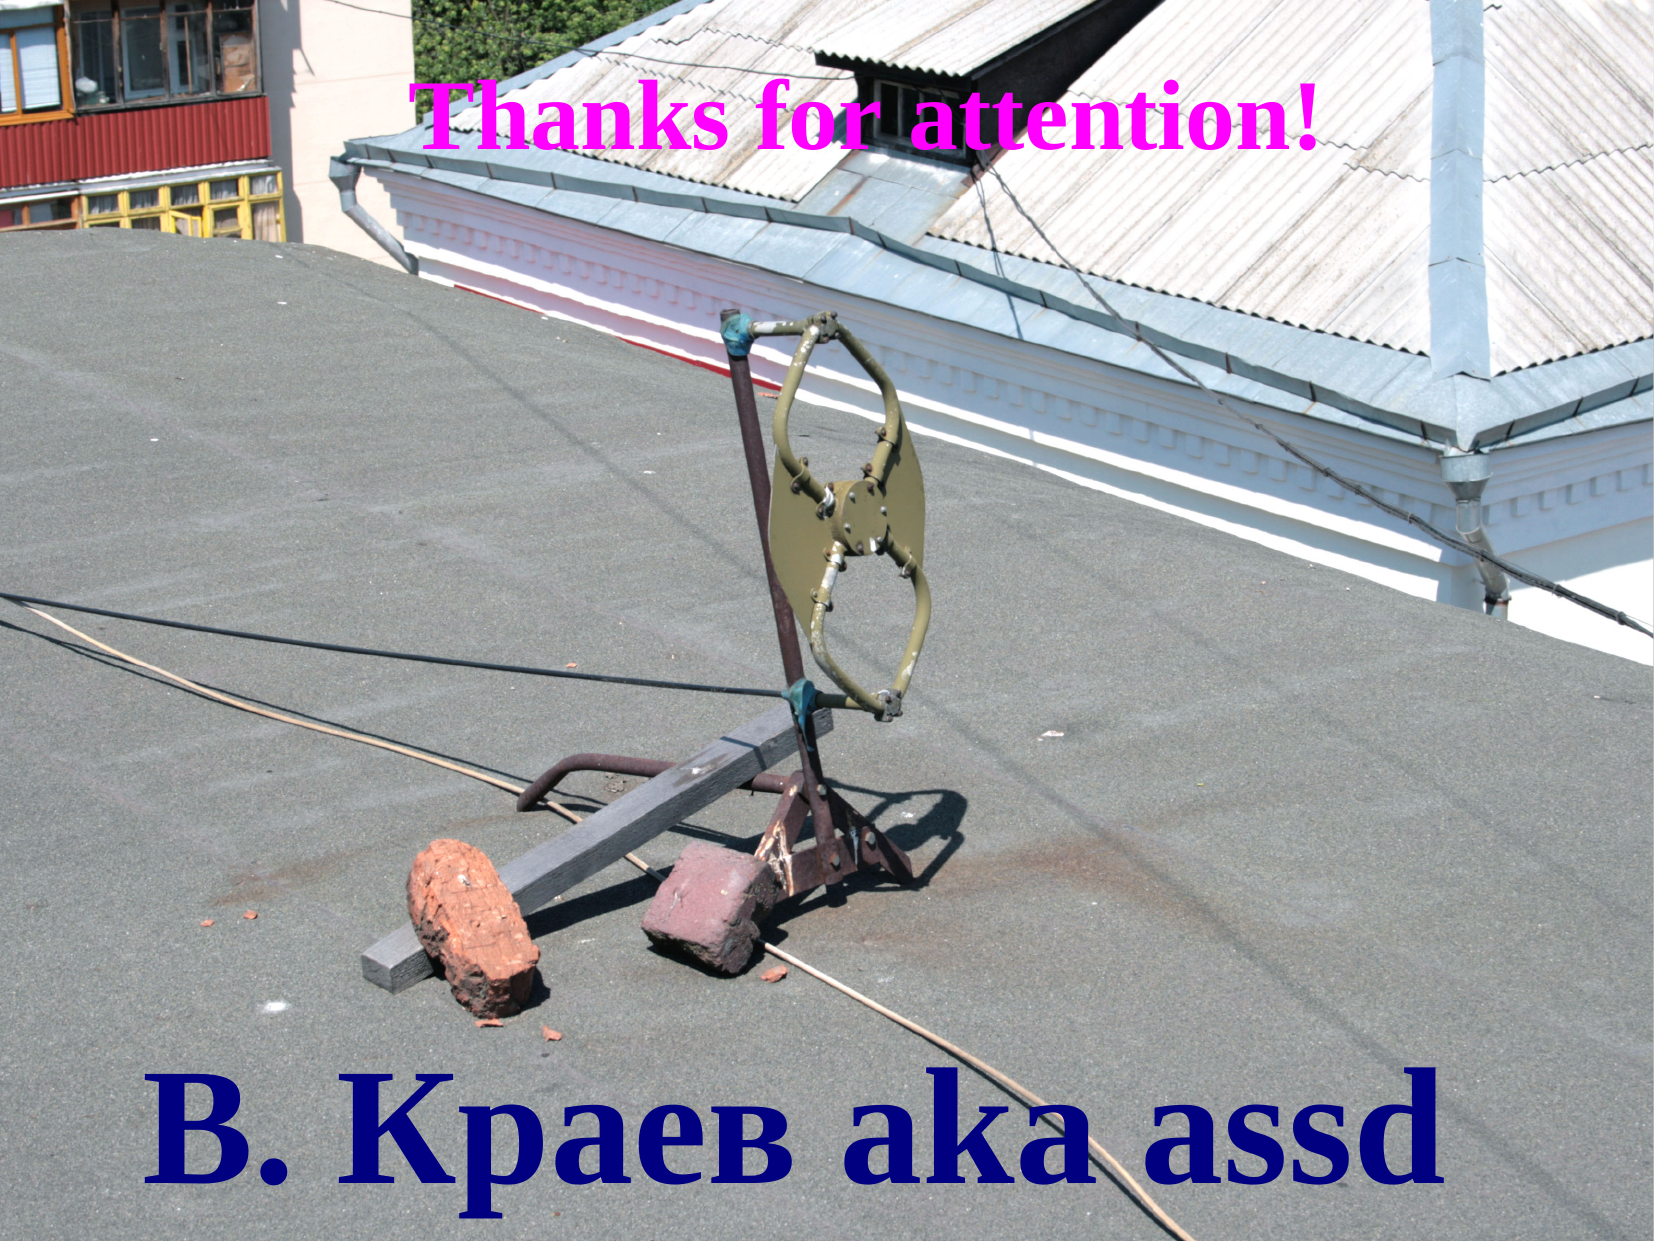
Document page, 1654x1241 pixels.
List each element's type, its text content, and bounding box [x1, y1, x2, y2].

title В. Краев aka assd [88, 1023, 1502, 1231]
subtitle Thanks for attention! [147, 0, 1587, 246]
picture [0, 0, 1654, 1241]
